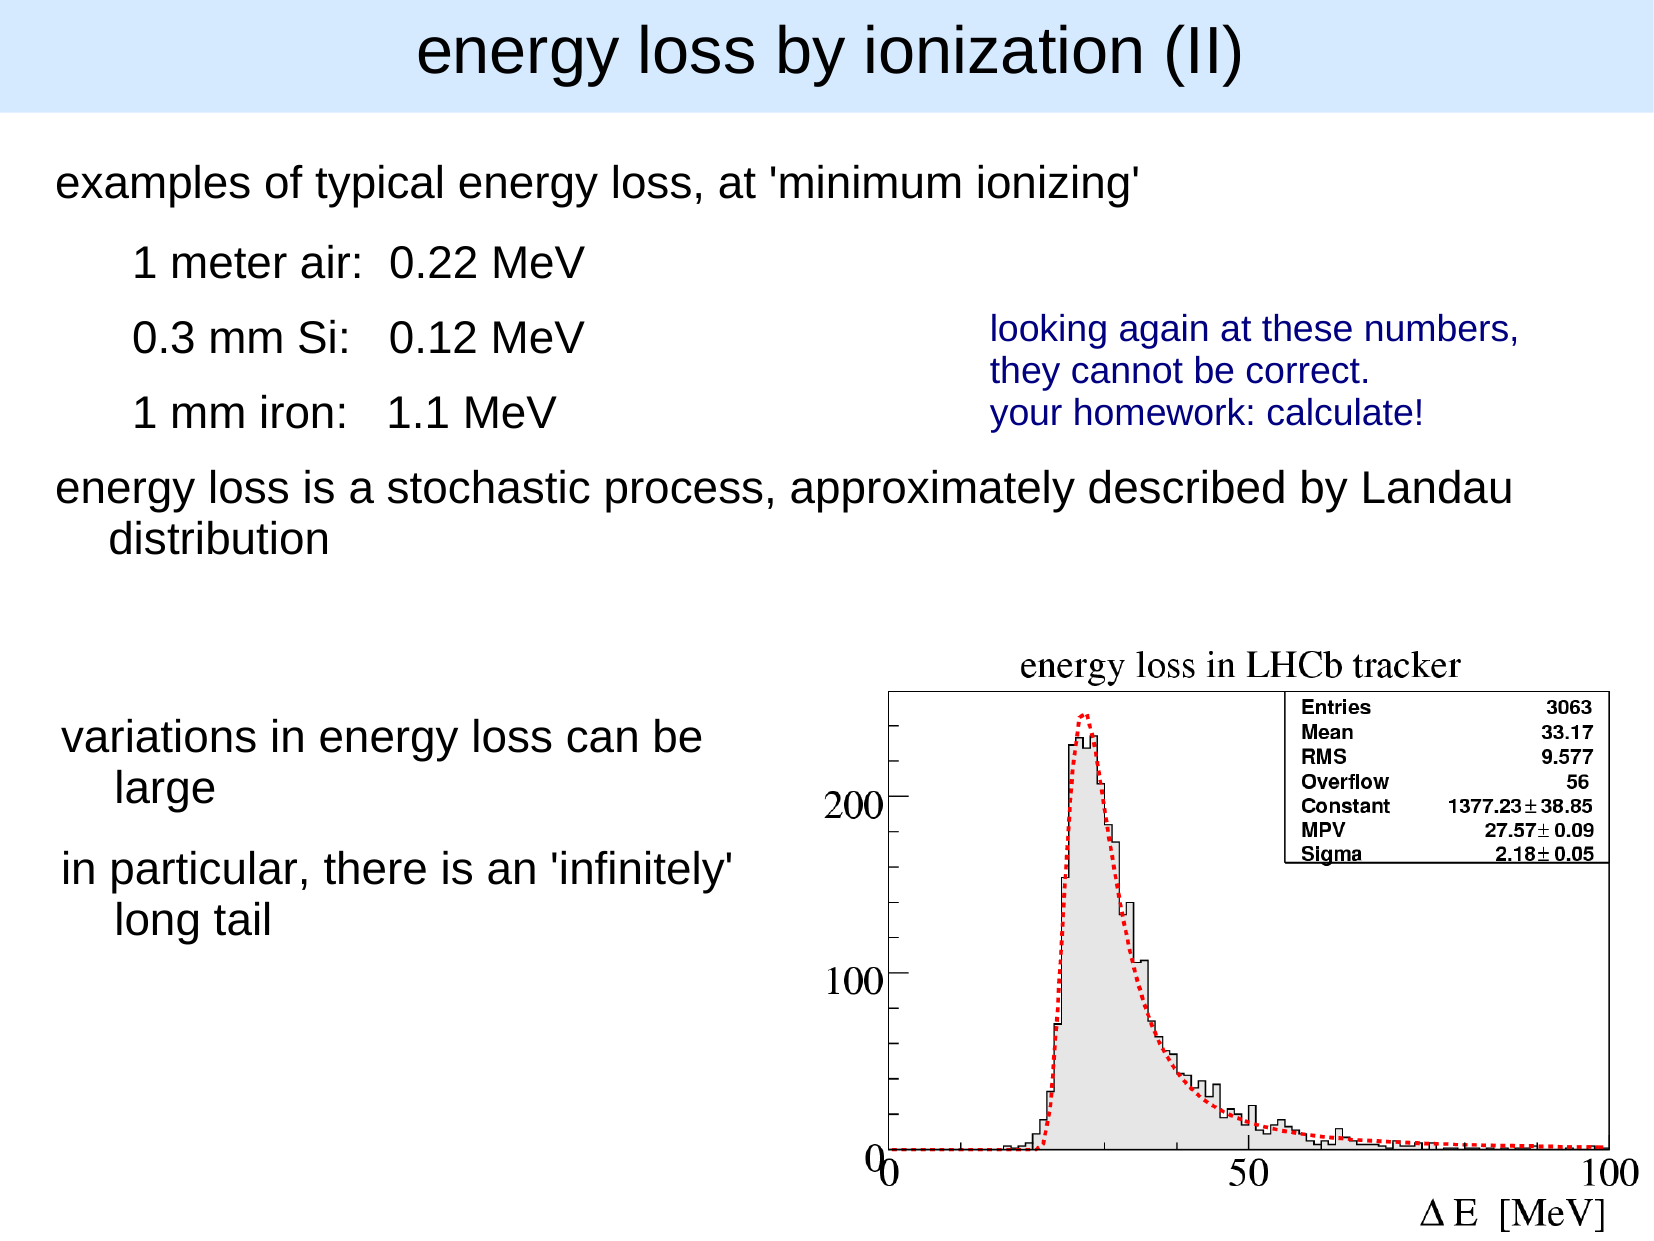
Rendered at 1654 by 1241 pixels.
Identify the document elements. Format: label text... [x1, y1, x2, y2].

picture [753, 631, 1654, 1241]
list examples of typical energy loss, at 'minimum ionizing' 1 meter air: 0.22 MeV 0.3 mm Si: 0.12 MeV 1 mm iron: 1.1 MeV energy loss is a stochastic process, approximately described by Landau distribution [37, 156, 1613, 686]
text_box looking again at these numbers, they cannot be correct. your homework: calculate! [975, 300, 1535, 483]
list variations in energy loss can be large in particular, there is an 'infinitely' long tail [43, 710, 753, 1013]
title energy loss by ionization (II) [86, 0, 1576, 100]
